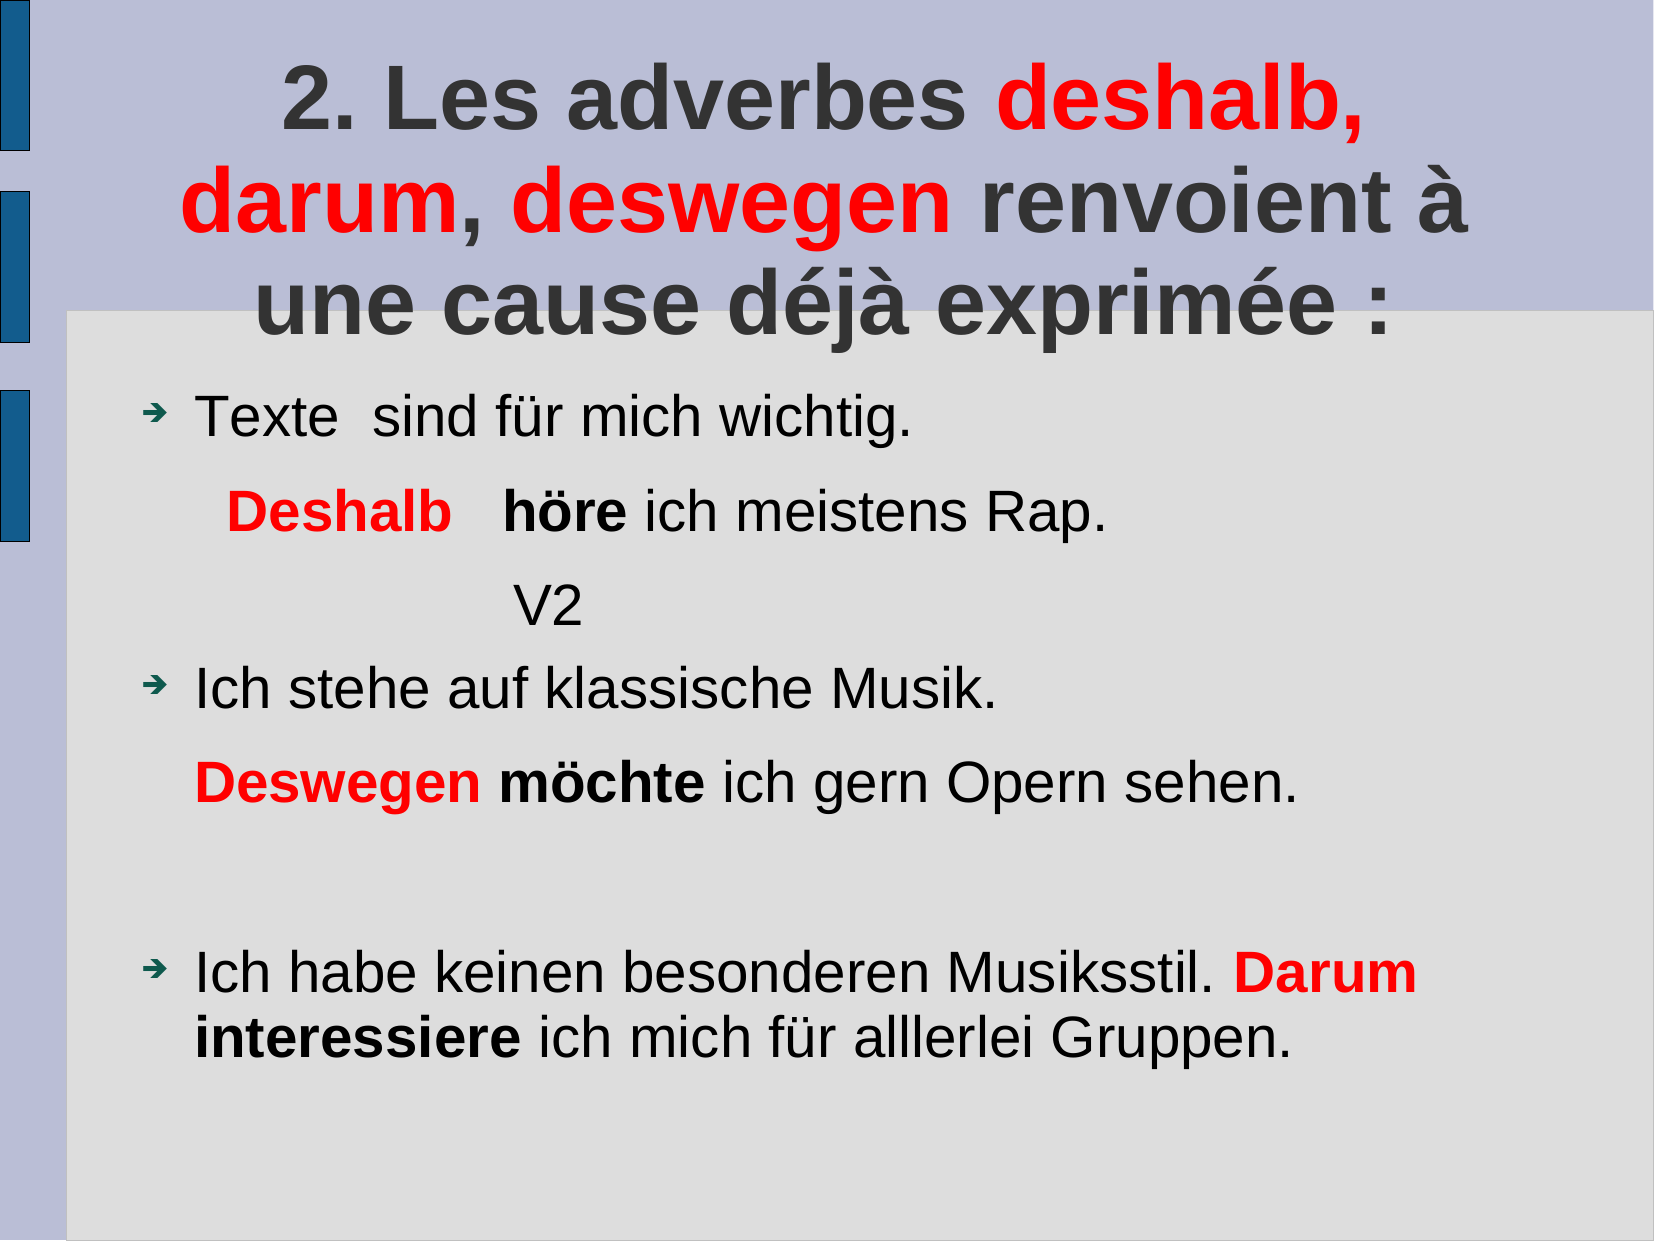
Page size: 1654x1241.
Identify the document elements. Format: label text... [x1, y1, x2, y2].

list Texte sind für mich wichtig. Deshalb höre ich meistens Rap. V2 Ich stehe auf klassische Musik. Deswegen möchte ich gern Opern sehen. Ich habe keinen besonderen Musiksstil. Darum interessiere ich mich für alllerlei Gruppen. [123, 383, 1536, 1241]
title 2. Les adverbes deshalb, darum, deswegen renvoient à une cause déjà exprimée : [118, 46, 1531, 355]
